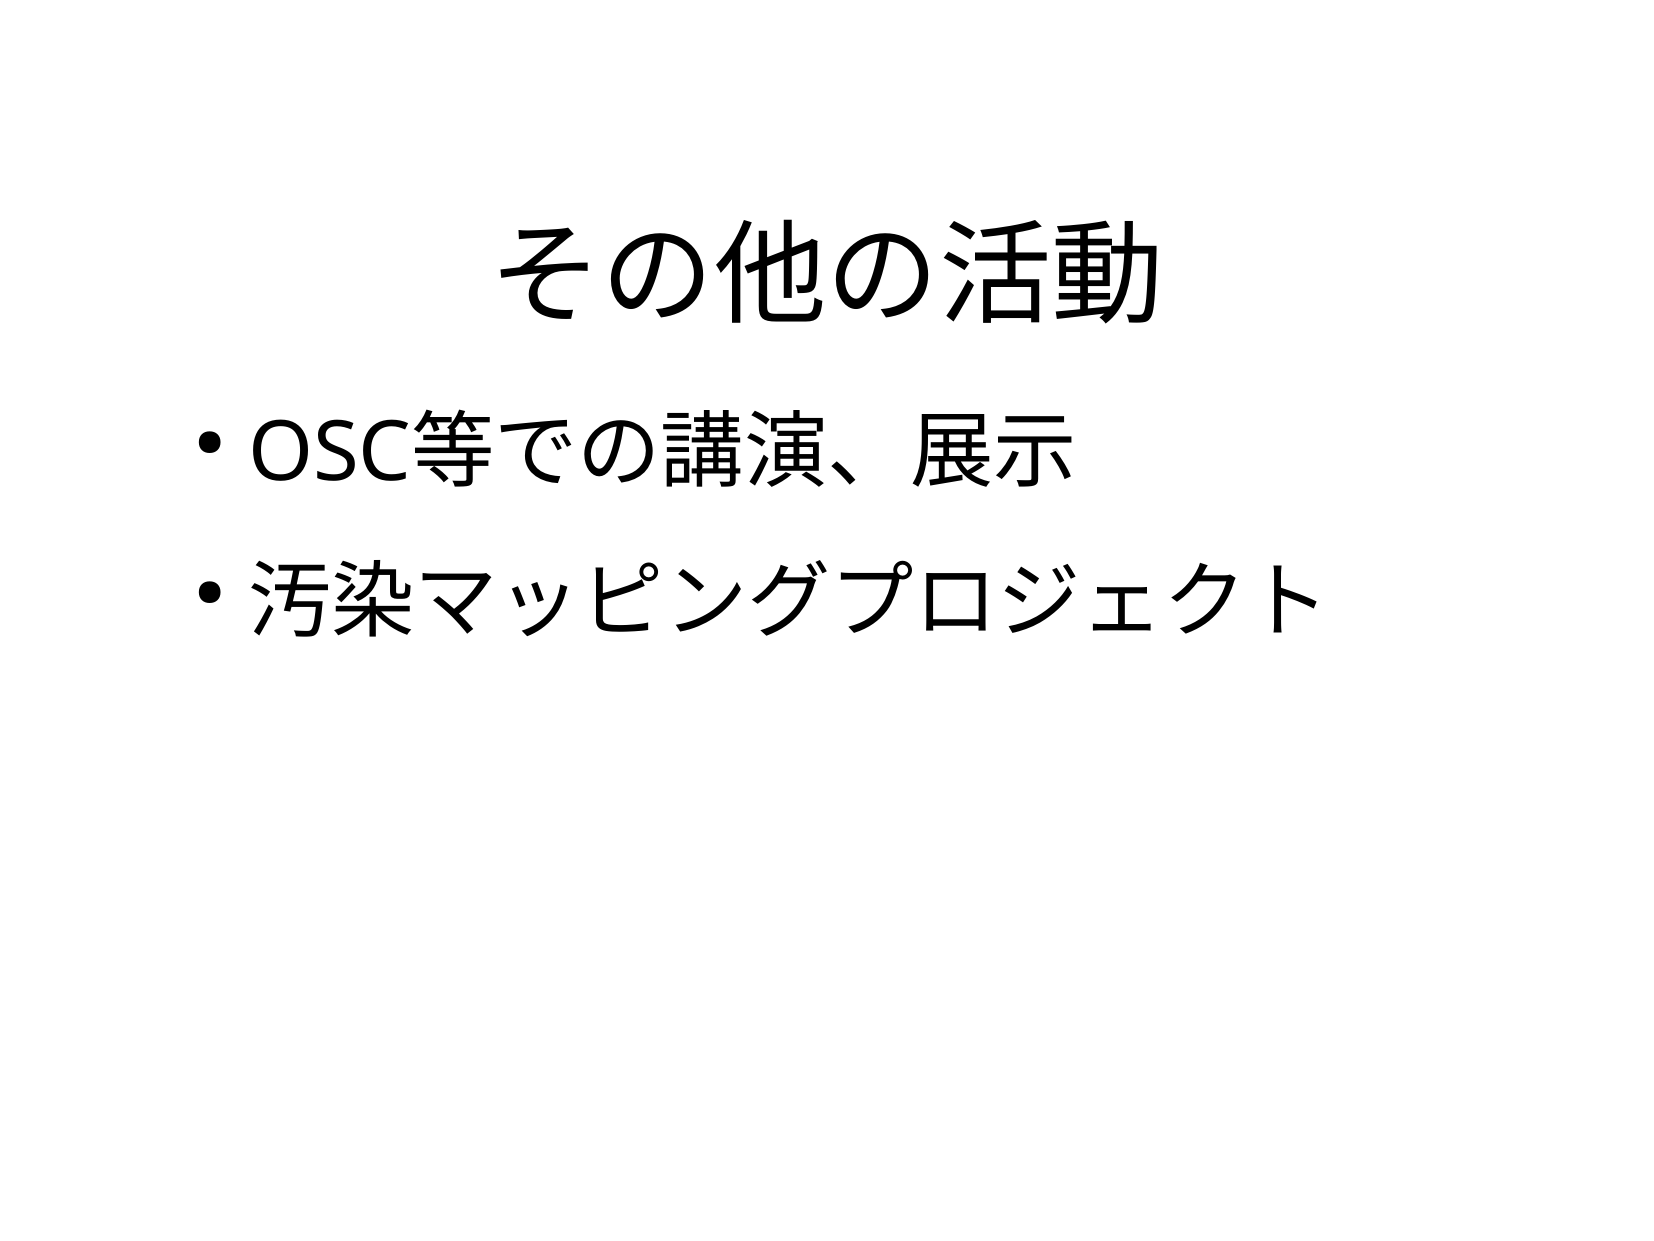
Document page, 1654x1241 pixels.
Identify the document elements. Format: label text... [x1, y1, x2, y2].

list OSC等での講演、展示 汚染マッピングプロジェクト [177, 383, 1571, 1203]
title その他の活動 [82, 161, 1571, 369]
